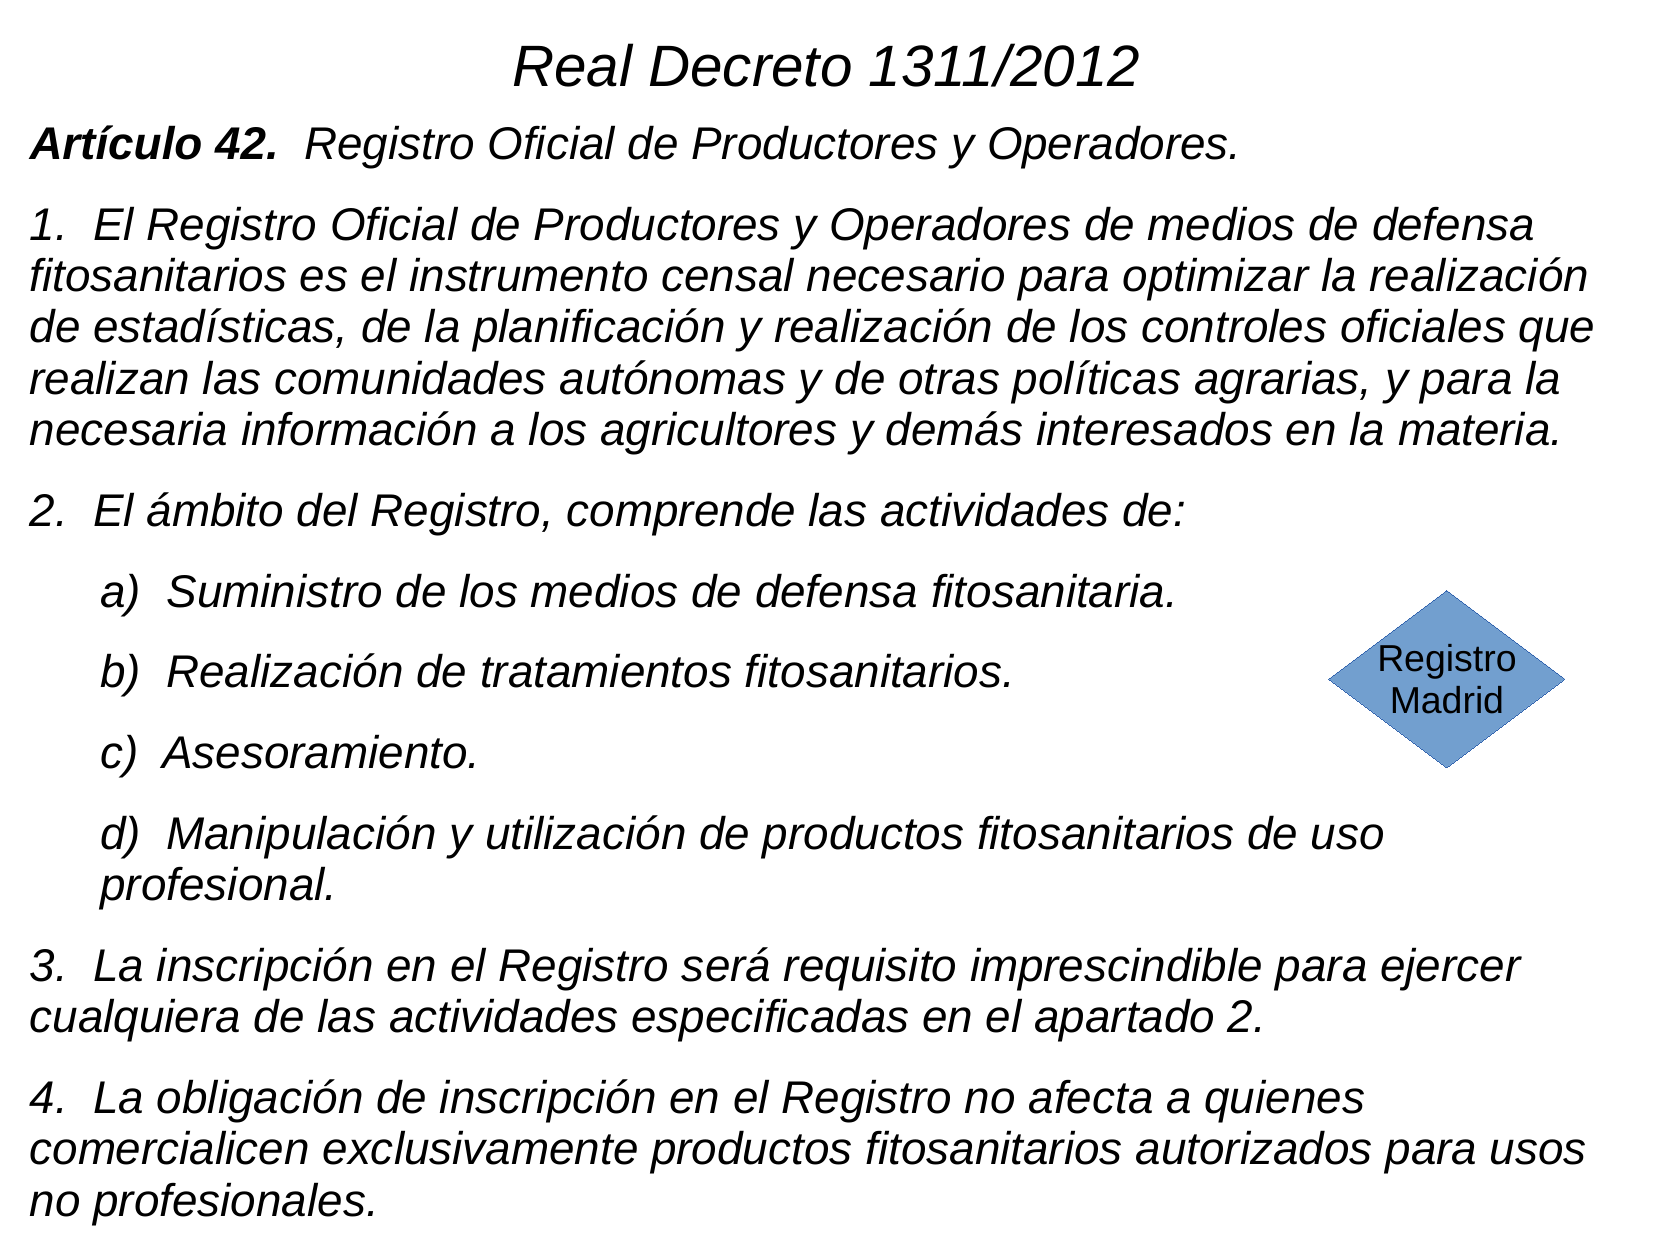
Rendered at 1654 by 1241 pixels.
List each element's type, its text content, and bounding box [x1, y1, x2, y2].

list Artículo 42. Registro Oficial de Productores y Operadores. 1. El Registro Oficial de Productores y Operadores de medios de defensa fitosanitarios es el instrumento censal necesario para optimizar la realización de estadísticas, de la planificación y realización de los controles oficiales que realizan las comunidades autónomas y de otras políticas agrarias, y para la necesaria información a los agricultores y demás interesados en la materia. 2. El ámbito del Registro, comprende las actividades de: a) Suministro de los medios de defensa fitosanitaria. b) Realización de tratamientos fitosanitarios. c) Asesoramiento. d) Manipulación y utilización de productos fitosanitarios de uso profesional. 3. La inscripción en el Registro será requisito imprescindible para ejercer cualquiera de las actividades especificadas en el apartado 2. 4. La obligación de inscripción en el Registro no afecta a quienes comercialicen exclusivamente productos fitosanitarios autorizados para usos no profesionales. [29, 118, 1625, 1241]
text_box Registro Madrid [1328, 590, 1565, 768]
title Real Decreto 1311/2012 [82, 31, 1571, 101]
